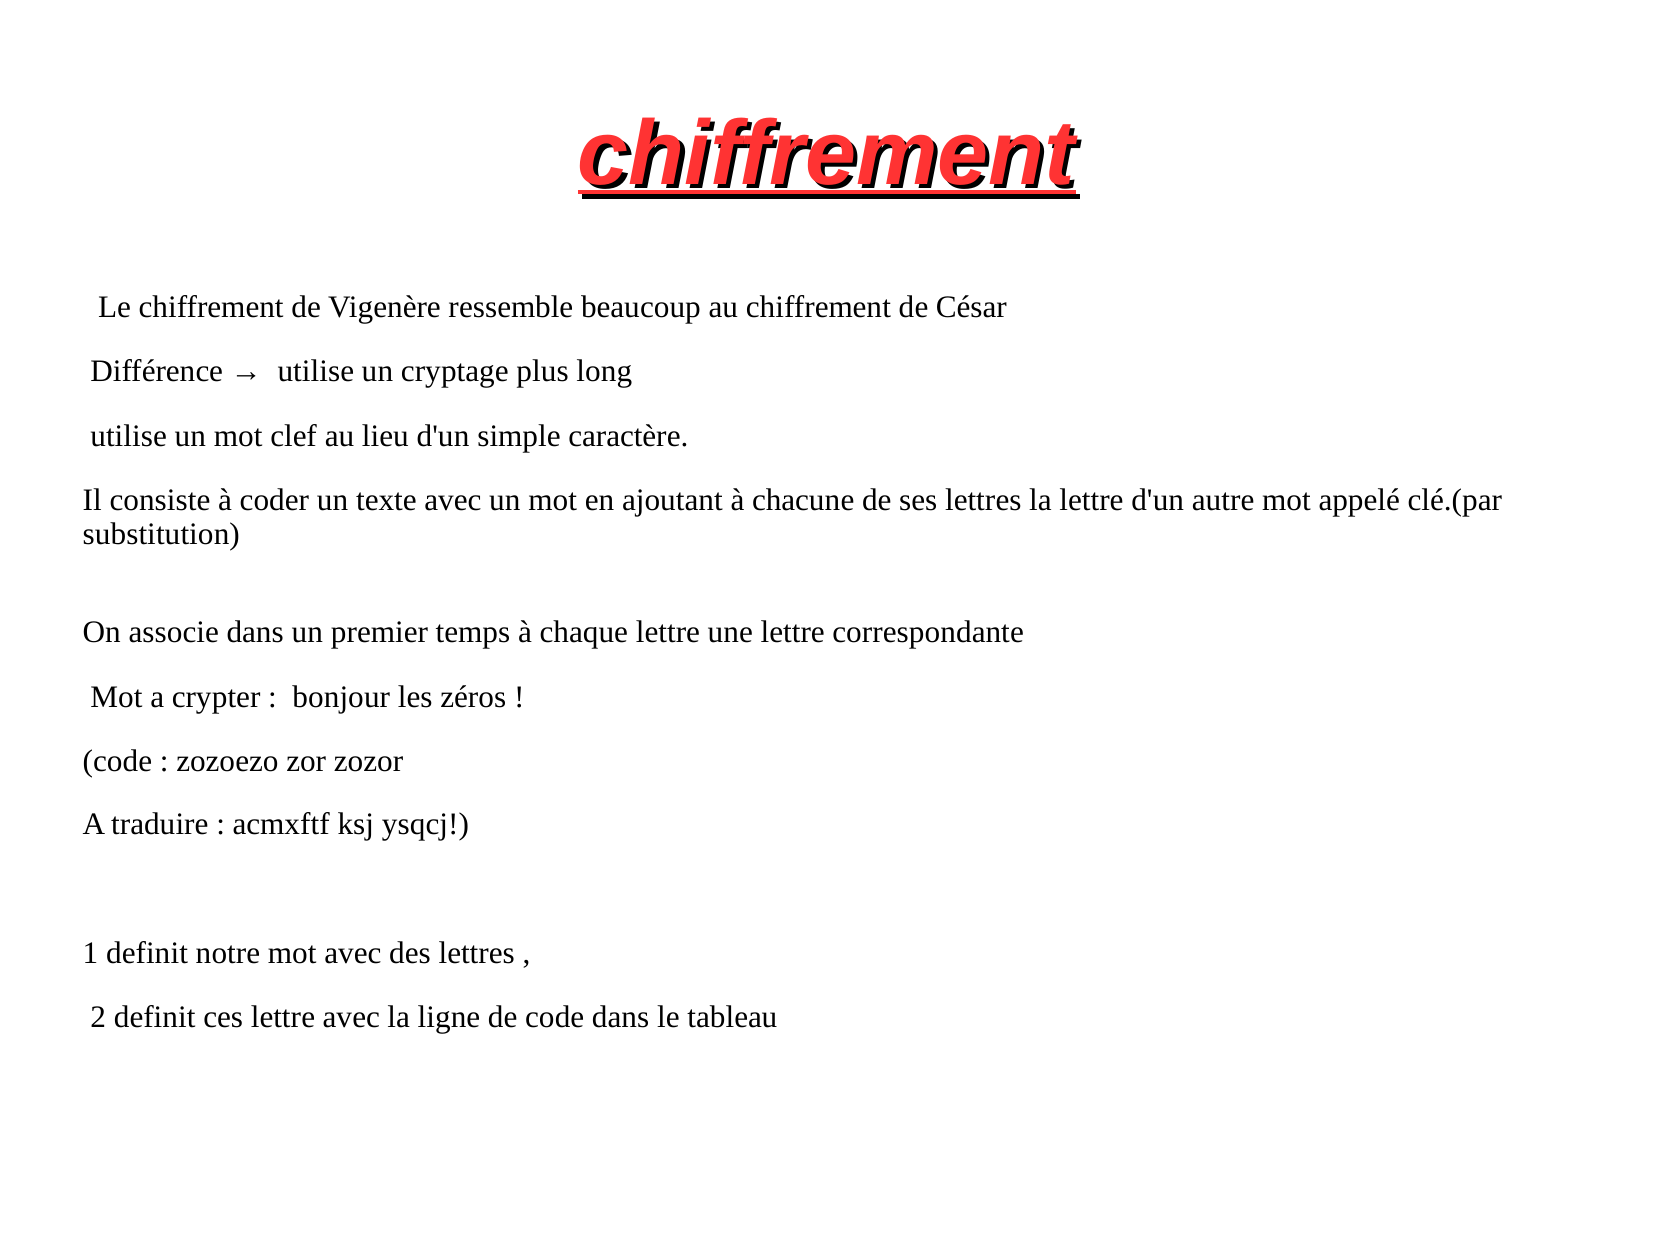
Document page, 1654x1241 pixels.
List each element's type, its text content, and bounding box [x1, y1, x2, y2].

list Le chiffrement de Vigenère ressemble beaucoup au chiffrement de César Différence → utilise un cryptage plus long utilise un mot clef au lieu d'un simple caractère. Il consiste à coder un texte avec un mot en ajoutant à chacune de ses lettres la lettre d'un autre mot appelé clé.(par substitution) On associe dans un premier temps à chaque lettre une lettre correspondante Mot a crypter : bonjour les zéros ! (code : zozoezo zor zozor A traduire : acmxftf ksj ysqcj!) 1 definit notre mot avec des lettres , 2 definit ces lettre avec la ligne de code dans le tableau [82, 290, 1571, 1010]
title chiffrement [82, 49, 1571, 257]
